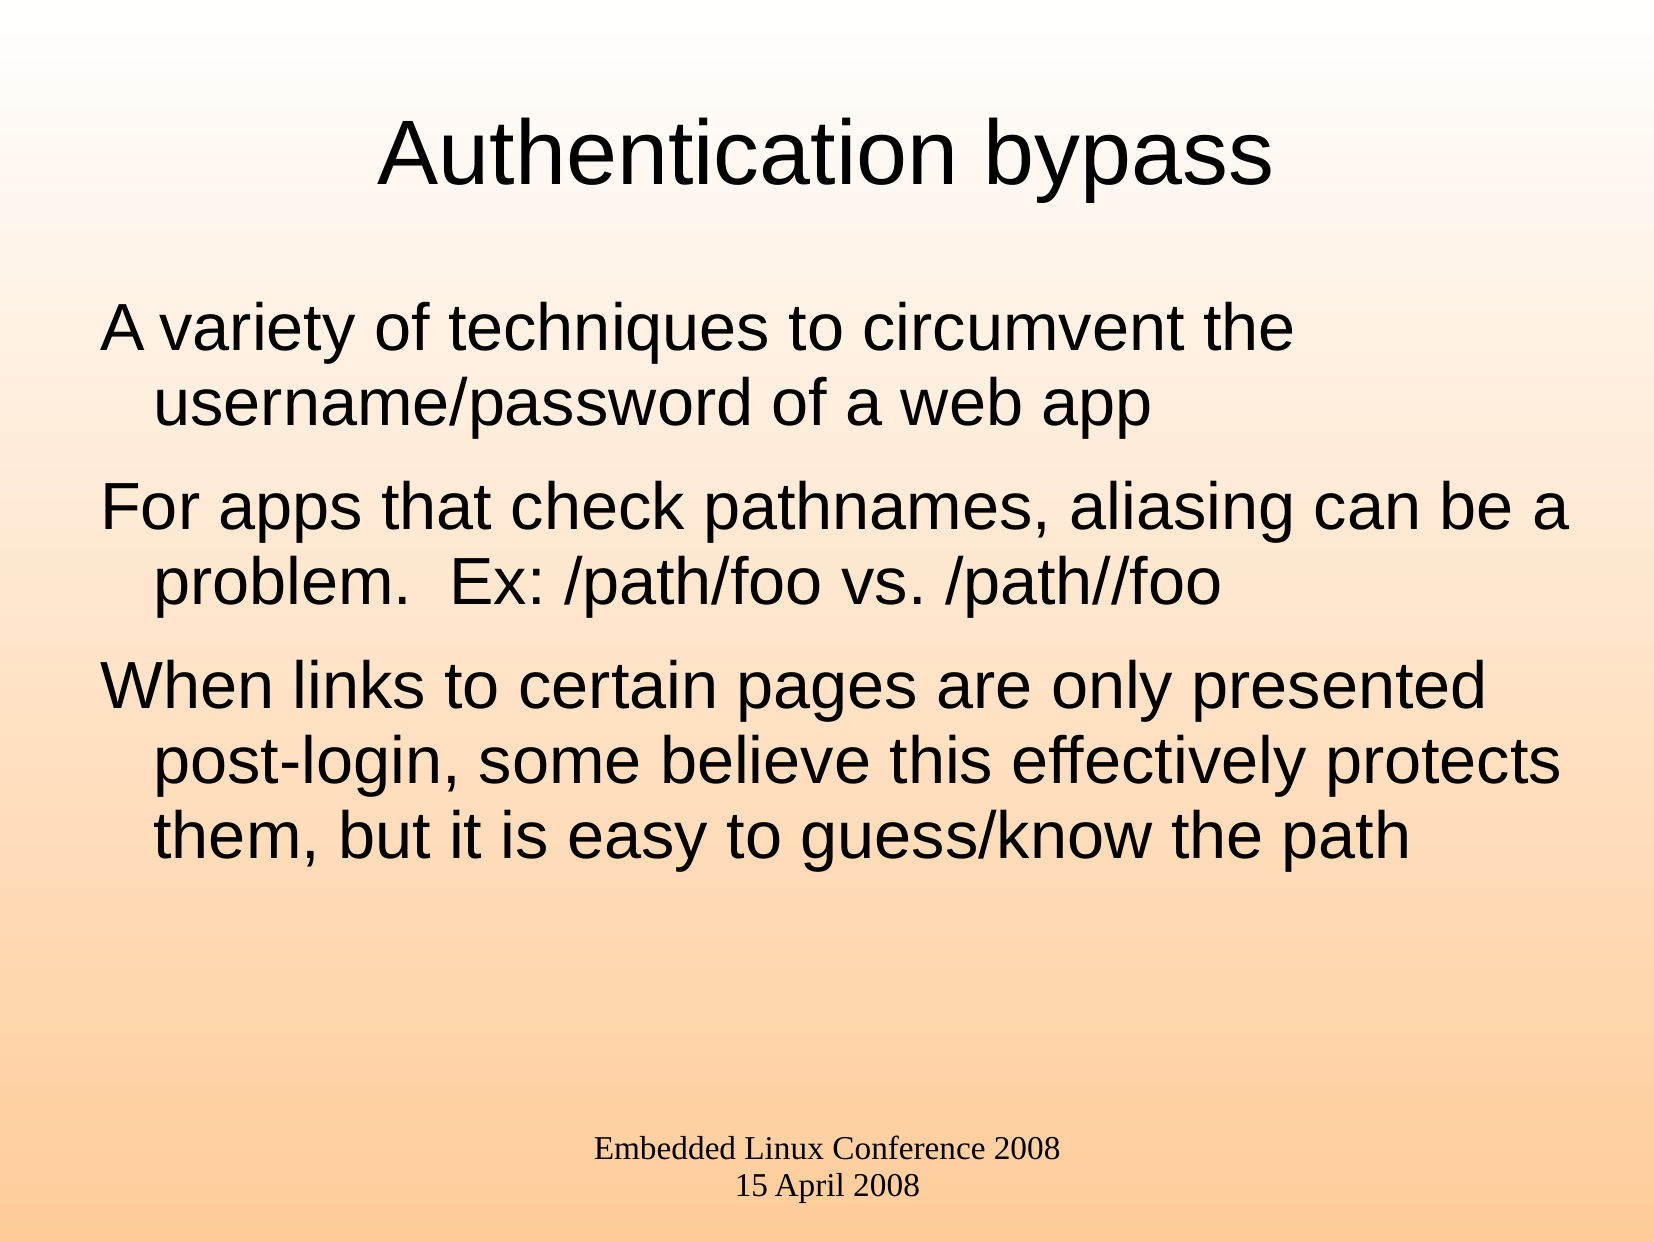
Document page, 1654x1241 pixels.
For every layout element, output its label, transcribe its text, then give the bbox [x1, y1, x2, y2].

title Authentication bypass [82, 56, 1571, 250]
list A variety of techniques to circumvent the username/password of a web app For apps that check pathnames, aliasing can be a problem. Ex: /path/foo vs. /path//foo When links to certain pages are only presented post-login, some believe this effectively protects them, but it is easy to guess/know the path [82, 290, 1571, 1094]
